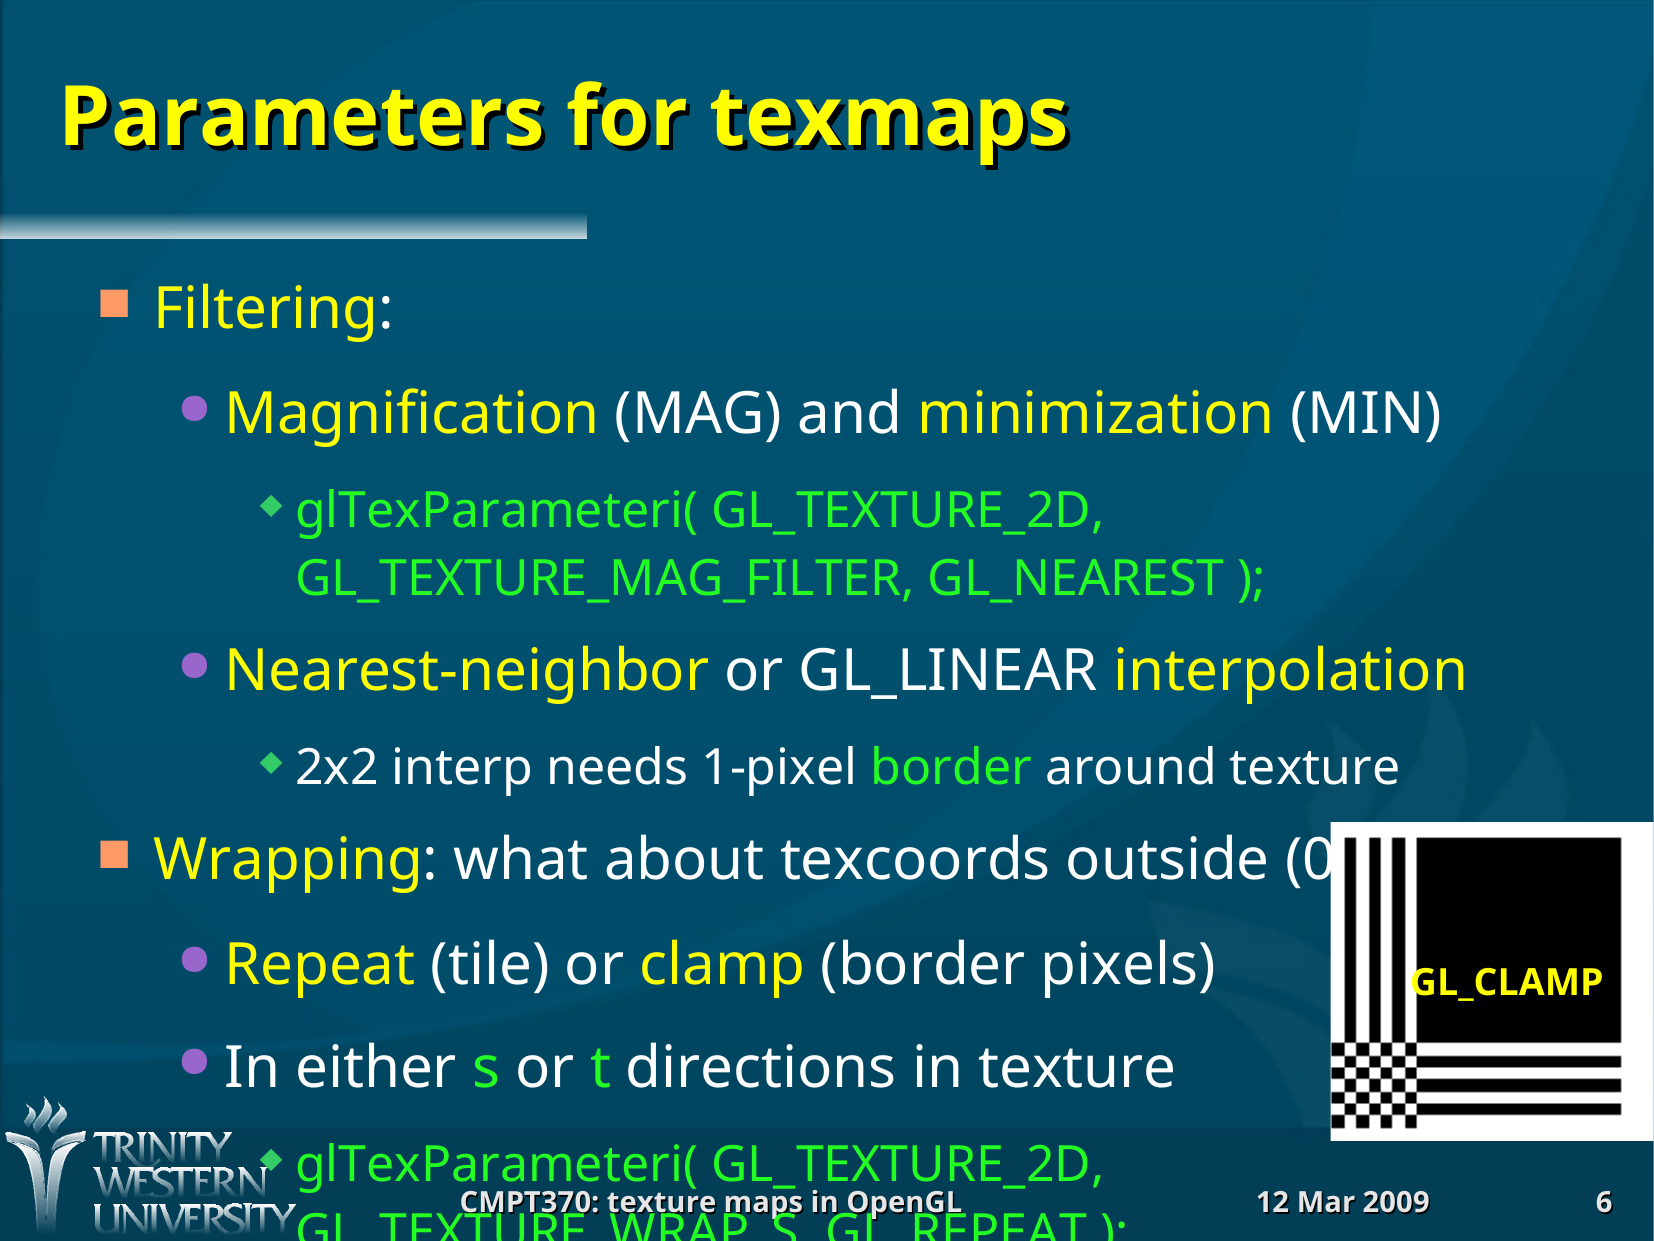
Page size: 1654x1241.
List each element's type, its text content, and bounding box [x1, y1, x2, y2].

picture [38, 1227, 54, 1232]
title Parameters for texmaps [59, 19, 1548, 208]
picture [0, 233, 586, 238]
picture [1330, 822, 1654, 1140]
picture [0, 214, 586, 232]
list Filtering: Magnification (MAG) and minimization (MIN) glTexParameteri( GL_TEXTURE_2D, GL_TEXTURE_MAG_FILTER, GL_NEAREST ); Nearest-neighbor or GL_LINEAR interpolation 2x2 interp needs 1-pixel border around texture Wrapping: what about texcoords outside (0,1)? Repeat (tile) or clamp (border pixels) In either s or t directions in texture glTexParameteri( GL_TEXTURE_2D, GL_TEXTURE_WRAP_S, GL_REPEAT ); [82, 266, 1571, 1146]
